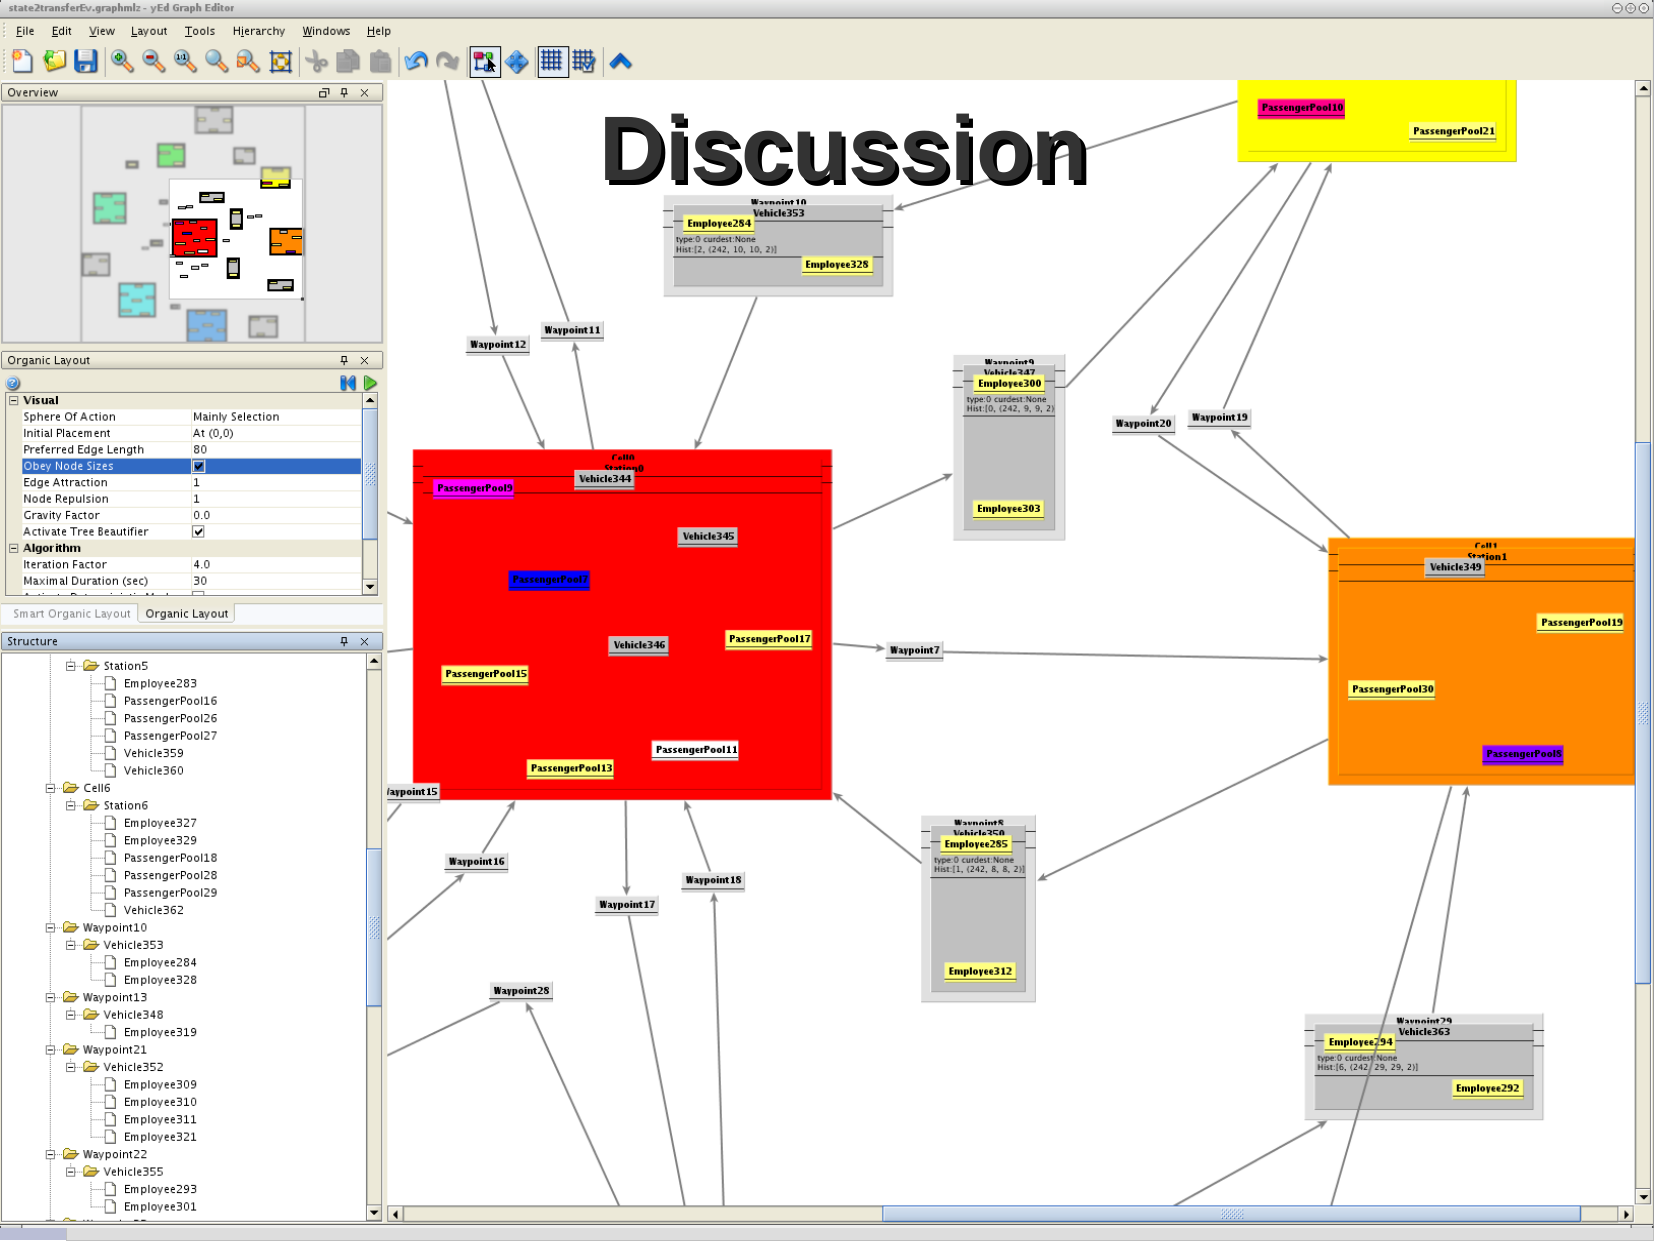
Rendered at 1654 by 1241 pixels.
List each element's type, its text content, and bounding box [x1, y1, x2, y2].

picture [0, 0, 1654, 1228]
title Discussion [75, 0, 1613, 299]
